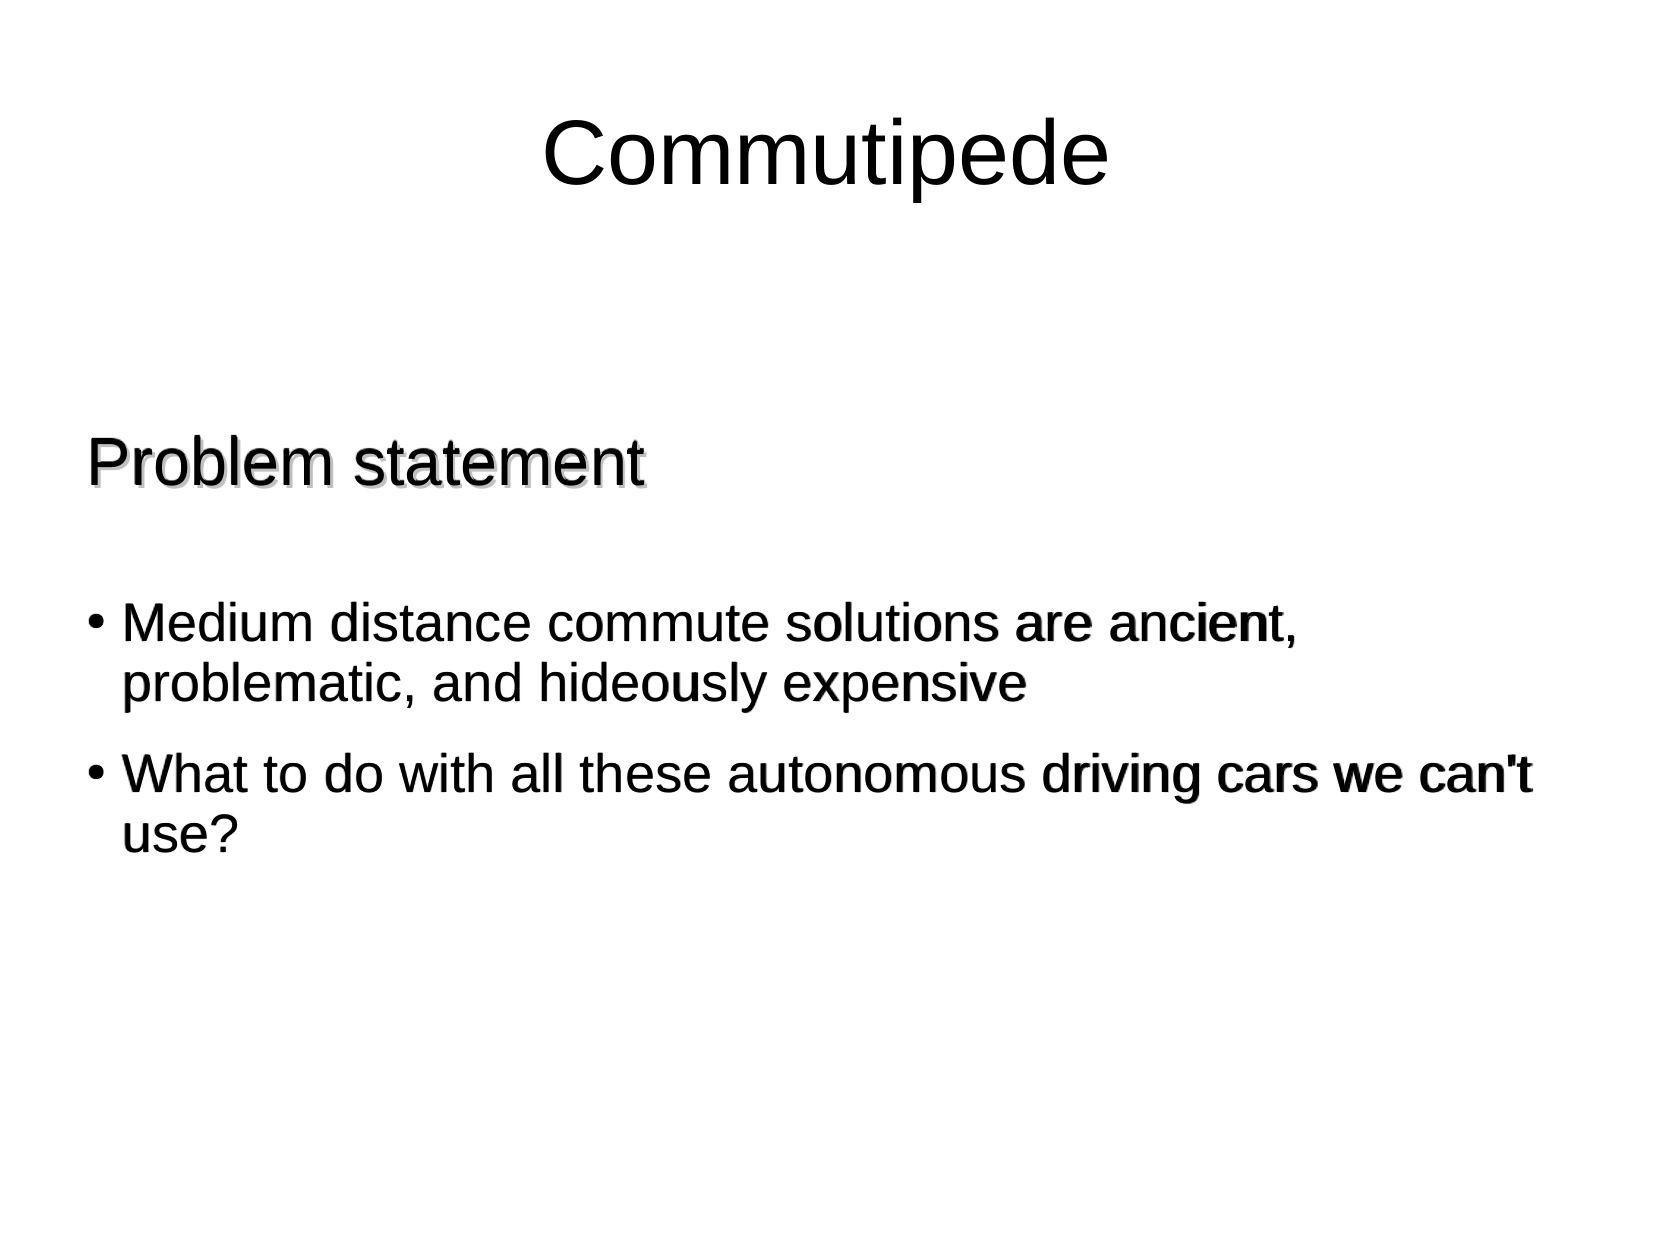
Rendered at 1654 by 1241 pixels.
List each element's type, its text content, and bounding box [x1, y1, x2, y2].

title Commutipede [82, 49, 1571, 257]
subtitle Problem statement Medium distance commute solutions are ancient, problematic, and hideously expensive What to do with all these autonomous driving cars we can't use? [86, 285, 1576, 1005]
